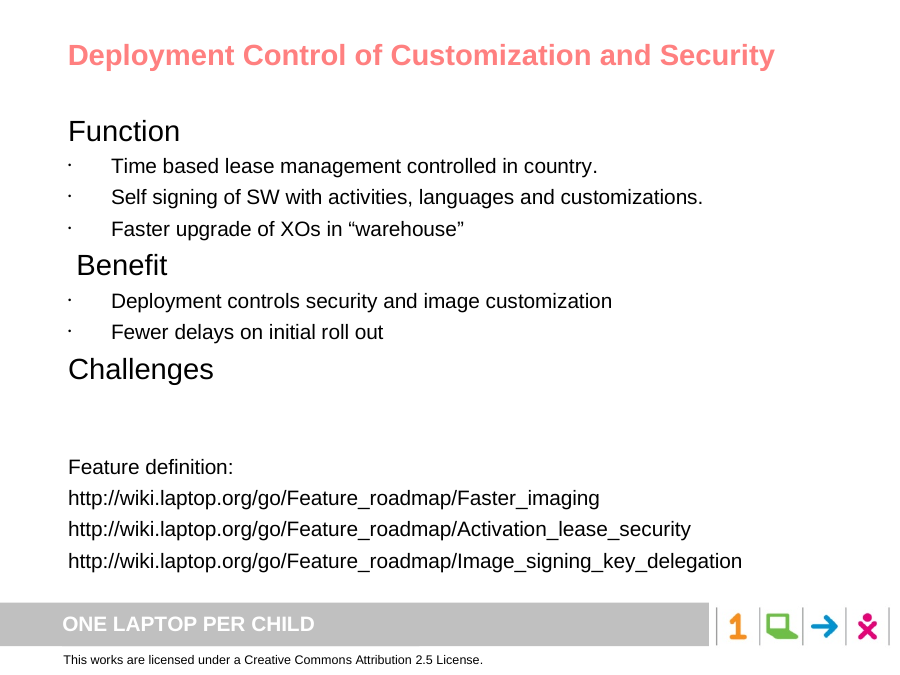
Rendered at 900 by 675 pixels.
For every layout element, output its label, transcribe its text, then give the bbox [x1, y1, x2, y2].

text_box Function Time based lease management controlled in country. Self signing of SW with activities, languages and customizations. Faster upgrade of XOs in “warehouse” Benefit Deployment controls security and image customization Fewer delays on initial roll out Challenges Not built yet Potential support challenge if deployments customize extensively Feature definition: http://wiki.laptop.org/go/Feature_roadmap/Faster_imaging http://wiki.laptop.org/go/Feature_roadmap/Activation_lease_security http://wiki.laptop.org/go/Feature_roadmap/Image_signing_key_delegation [62, 111, 850, 535]
picture [709, 598, 898, 655]
text_box Deployment Control of Customization and Security [62, 0, 843, 109]
